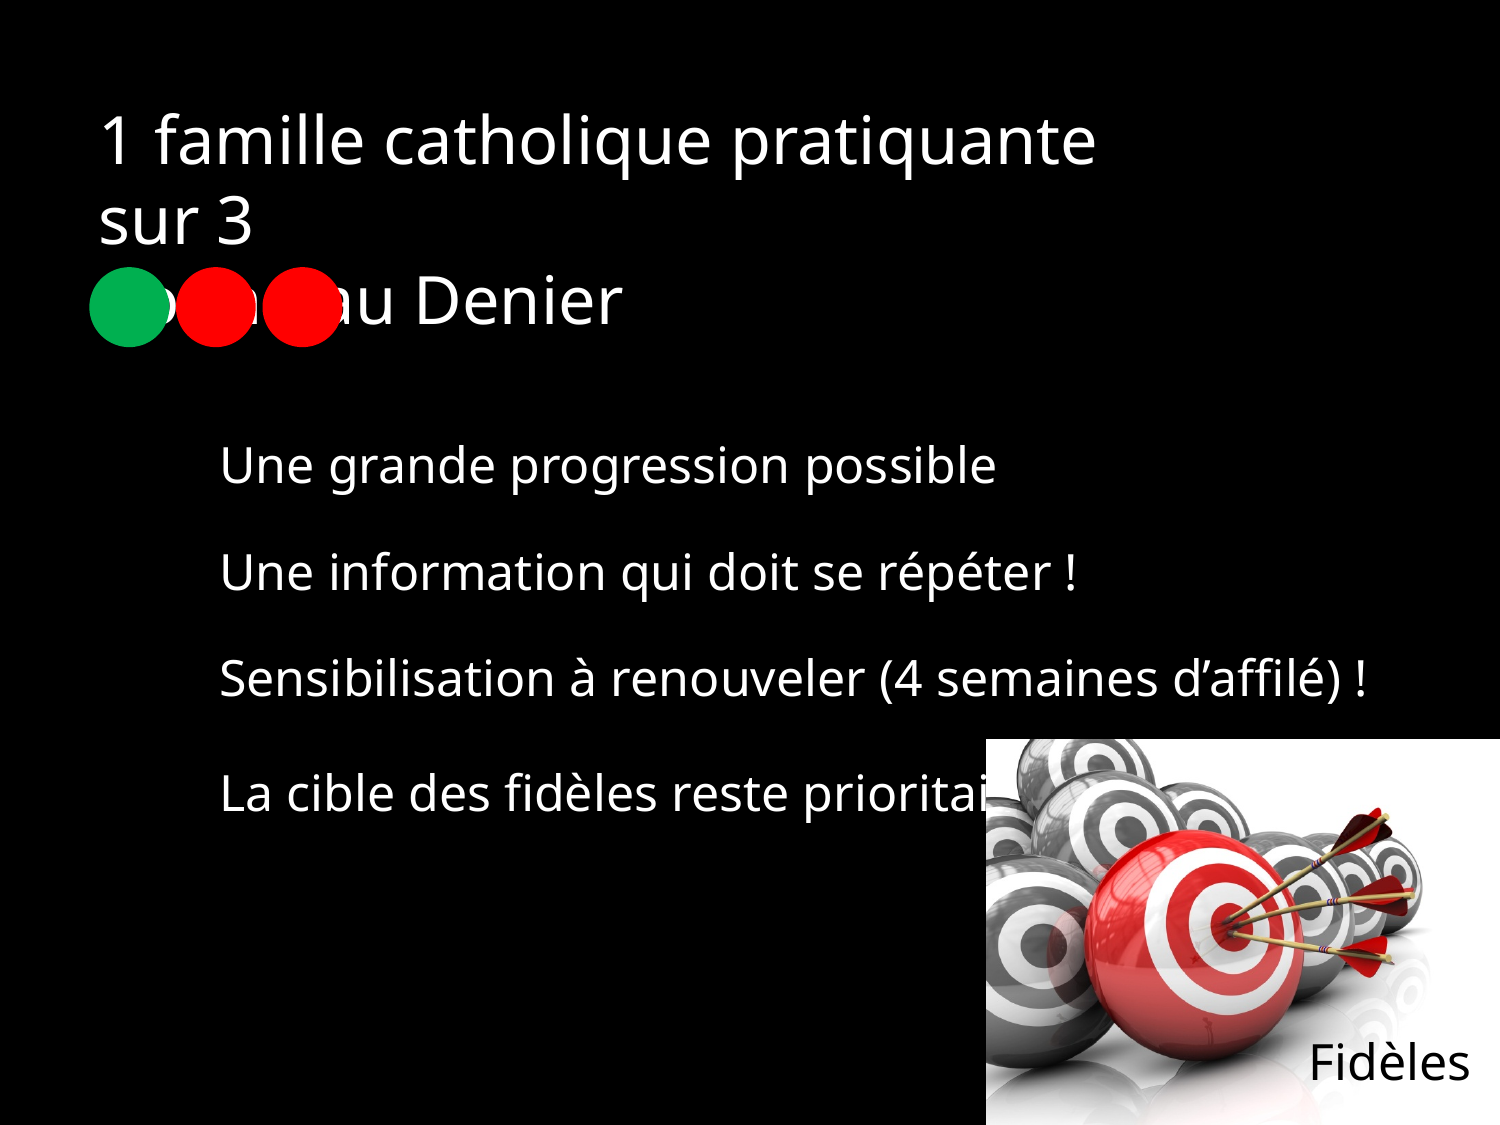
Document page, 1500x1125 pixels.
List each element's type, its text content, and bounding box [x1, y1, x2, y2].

text_box Une information qui doit se répéter ! [204, 527, 1398, 613]
text_box 1 famille catholique pratiquante sur 3 donne au Denier [83, 90, 1171, 232]
text_box [262, 267, 343, 348]
picture [986, 739, 1500, 1125]
title Fidèles [1286, 1015, 1495, 1106]
text_box La cible des fidèles reste prioritaire [204, 748, 986, 835]
text_box Une grande progression possible [204, 420, 1398, 507]
text_box Sensibilisation à renouveler (4 semaines d’affilé) ! [204, 633, 1398, 720]
text_box [175, 267, 256, 348]
text_box [89, 267, 170, 348]
